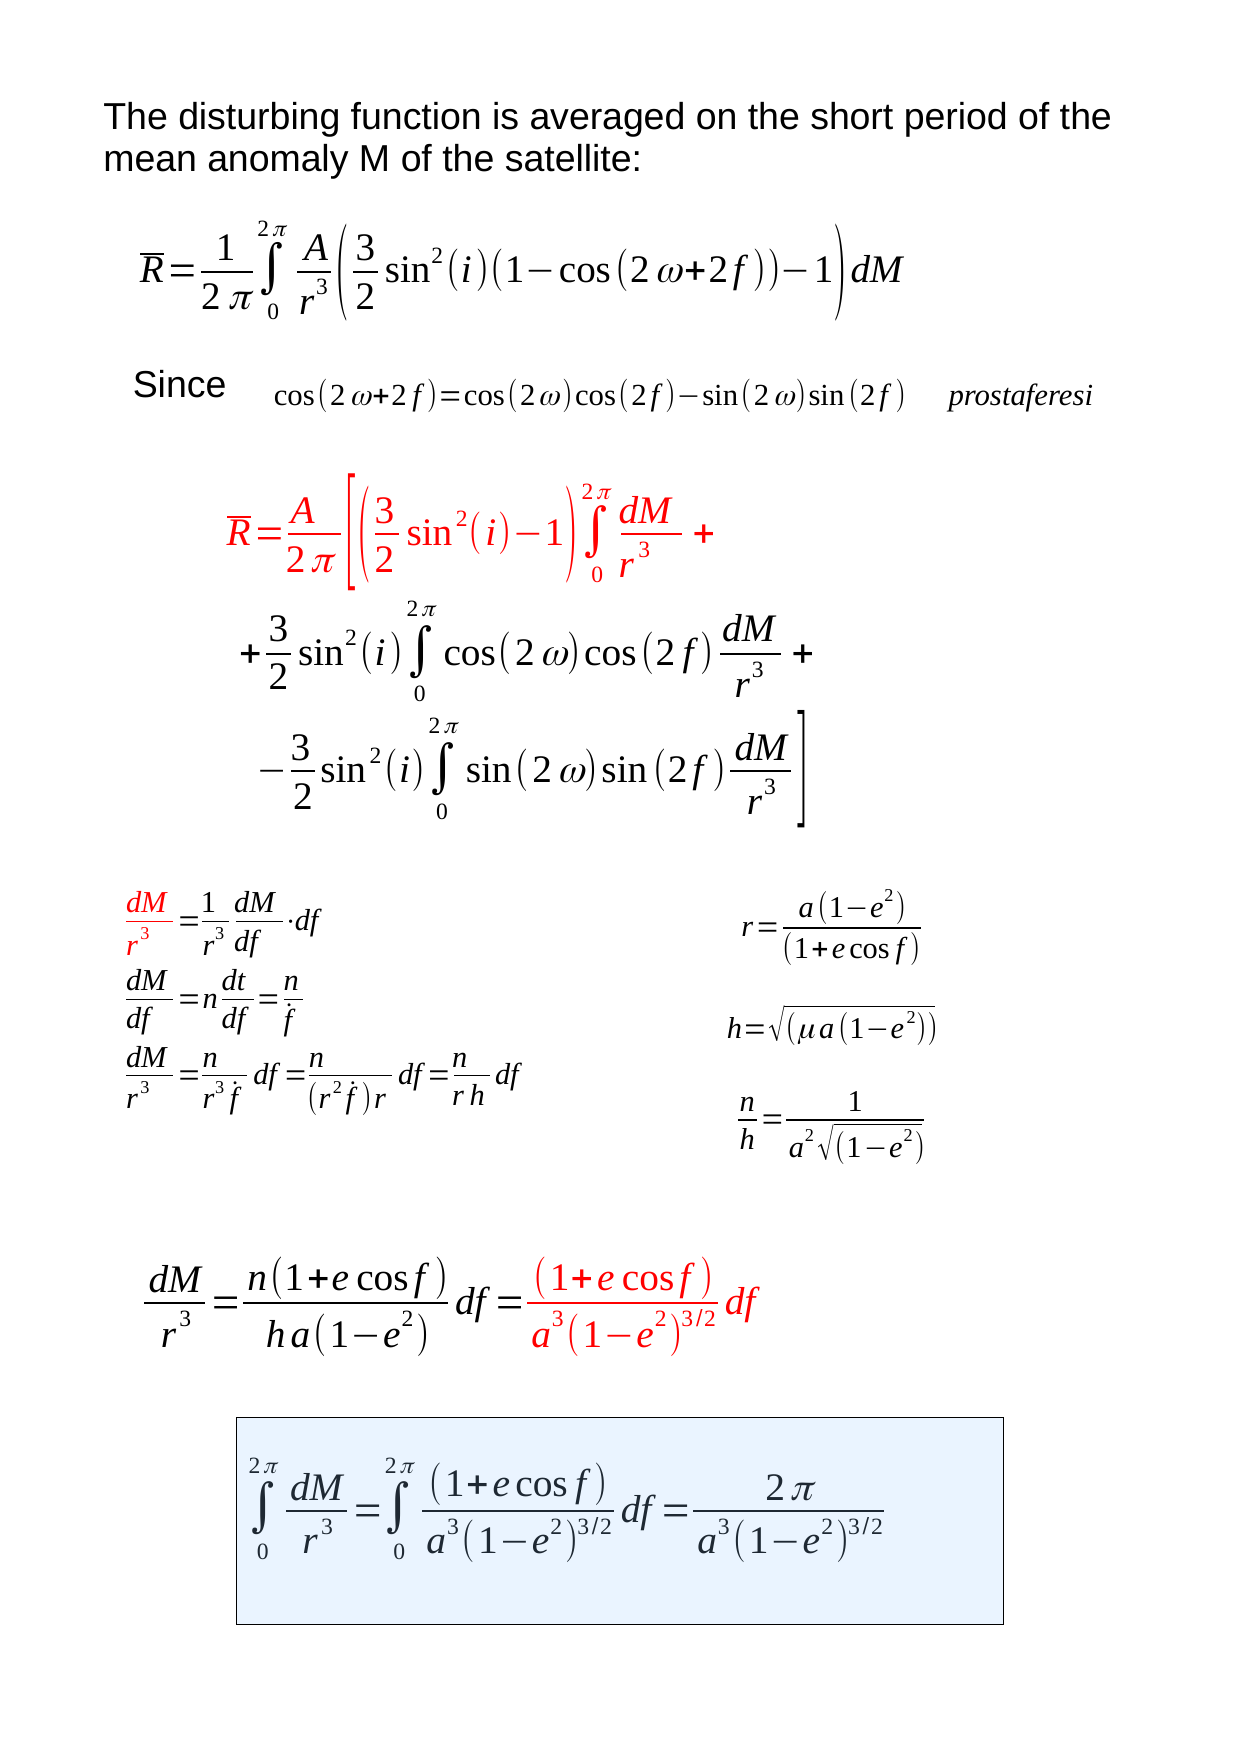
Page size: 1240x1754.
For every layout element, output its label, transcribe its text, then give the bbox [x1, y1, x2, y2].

chart [118, 885, 532, 1118]
chart [265, 376, 1101, 414]
text_box Since [118, 356, 266, 414]
chart [127, 214, 917, 325]
chart [134, 1253, 772, 1359]
chart [718, 885, 945, 1167]
text_box [236, 1417, 1004, 1625]
chart [118, 472, 831, 830]
text_box The disturbing function is averaged on the short period of the mean anomaly M of the satellite: [88, 88, 1152, 188]
